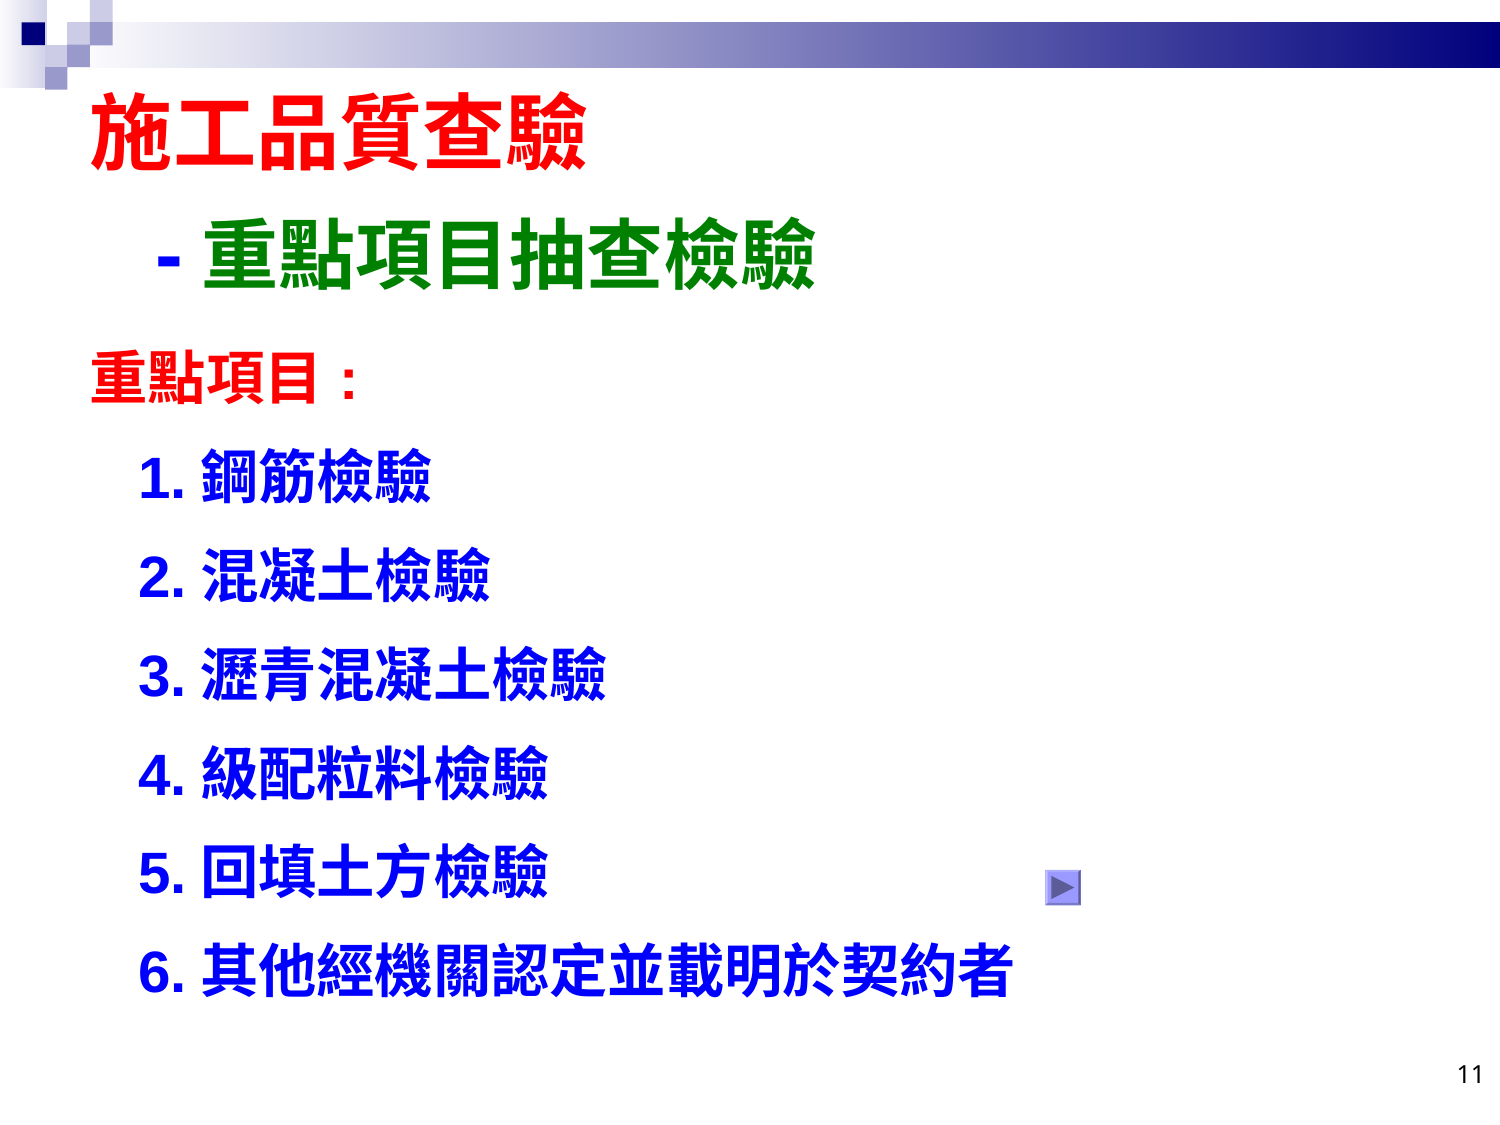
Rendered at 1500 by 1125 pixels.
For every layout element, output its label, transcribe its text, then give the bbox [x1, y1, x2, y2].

list 重點項目: 1.鋼筋檢驗 2.混凝土檢驗 3.瀝青混凝土檢驗 4.級配粒料檢驗 5.回填土方檢驗 6.其他經機關認定並載明於契約者 [74, 324, 1426, 964]
text_box <number> [1149, 1025, 1500, 1101]
text_box [1046, 869, 1081, 906]
title 施工品質查驗 -重點項目抽查檢驗 [74, 75, 1426, 300]
